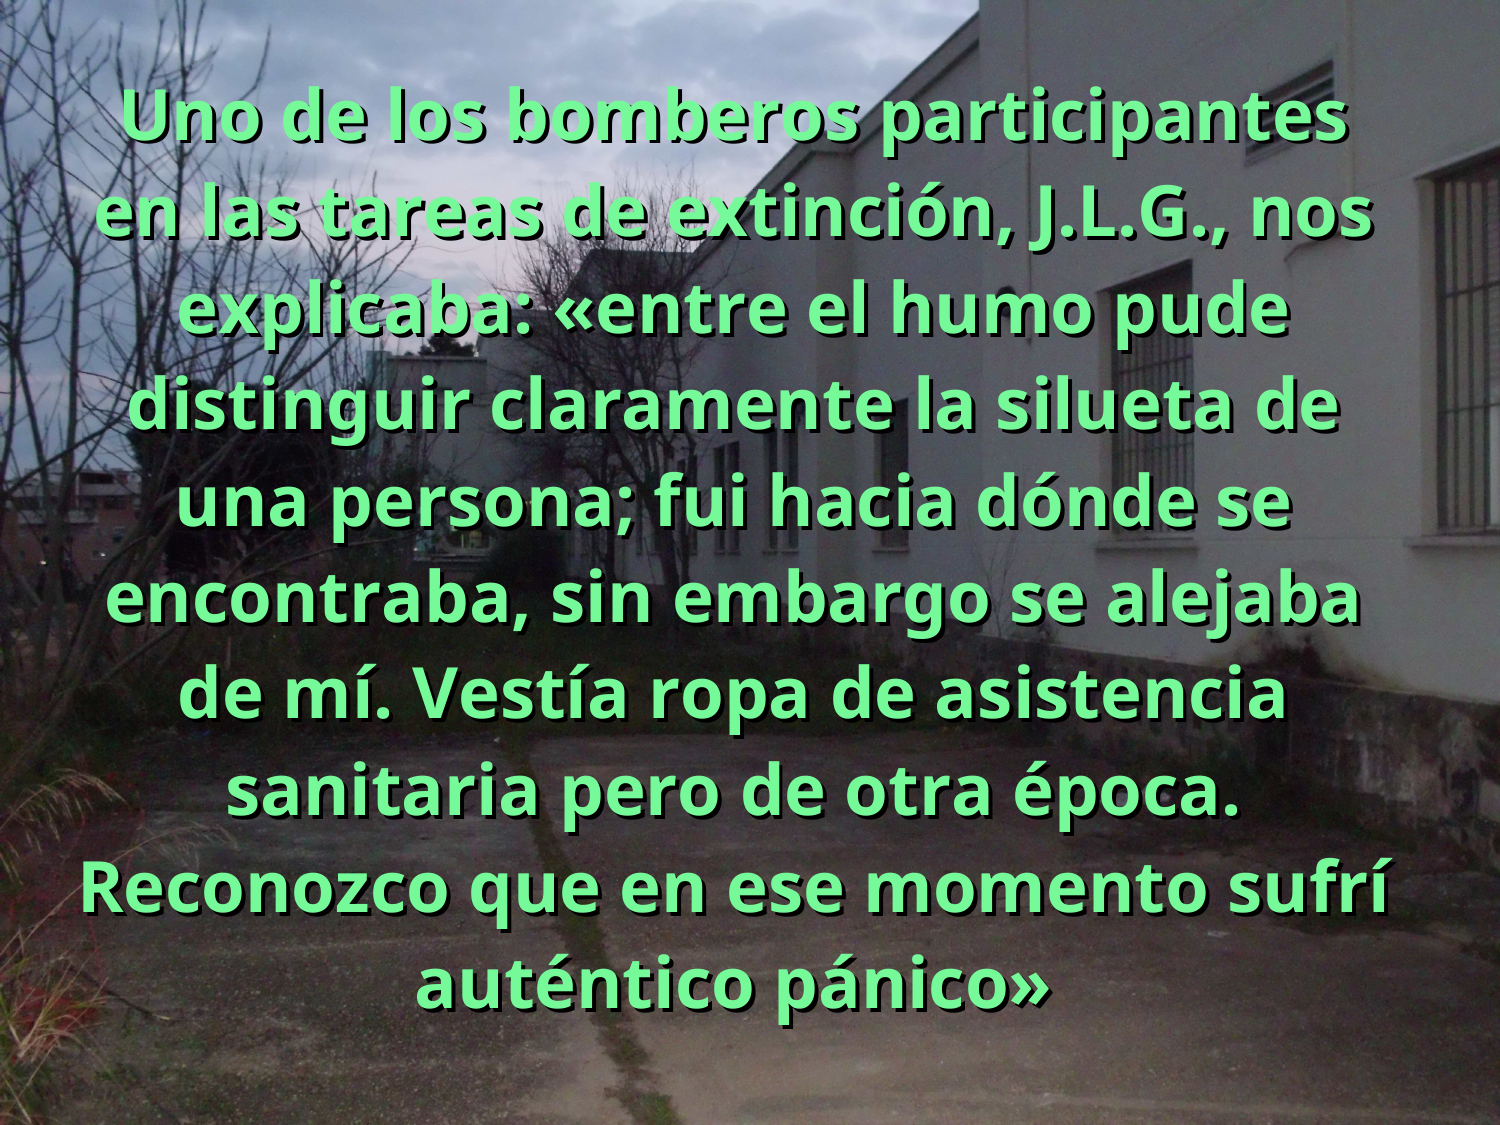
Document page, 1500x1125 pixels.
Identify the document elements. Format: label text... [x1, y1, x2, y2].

title Uno de los bomberos participantes en las tareas de extinción, J.L.G., nos explicaba: «entre el humo pude distinguir claramente la silueta de una persona; fui hacia dónde se encontraba, sin embargo se alejaba de mí. Vestía ropa de asistencia sanitaria pero de otra época. Reconozco que en ese momento sufrí auténtico pánico» [59, 44, 1410, 1050]
picture [0, 0, 1500, 1125]
